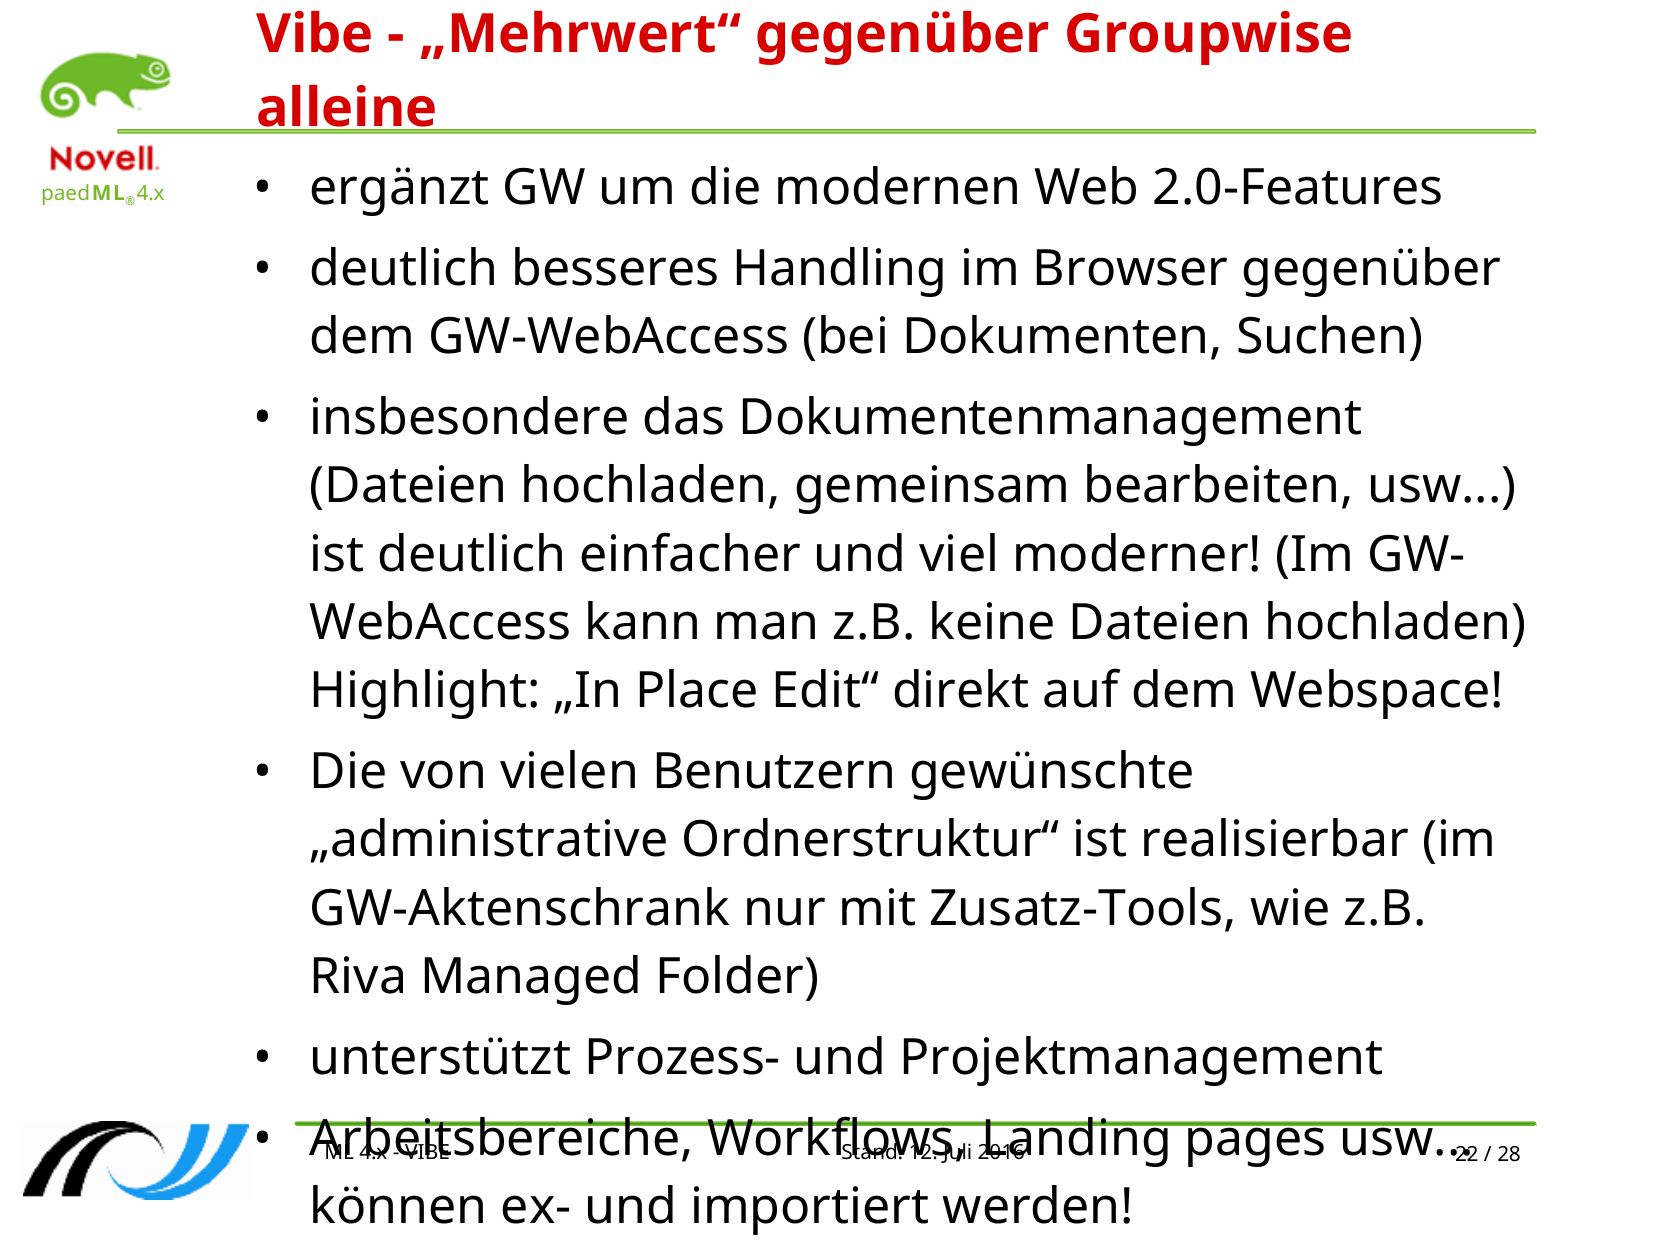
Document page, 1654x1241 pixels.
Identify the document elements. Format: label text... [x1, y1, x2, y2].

list ergänzt GW um die modernen Web 2.0-Features deutlich besseres Handling im Browser gegenüber dem GW-WebAccess (bei Dokumenten, Suchen) insbesondere das Dokumentenmanagement (Dateien hochladen, gemeinsam bearbeiten, usw...) ist deutlich einfacher und viel moderner! (Im GW-WebAccess kann man z.B. keine Dateien hochladen) Highlight: „In Place Edit“ direkt auf dem Webspace! Die von vielen Benutzern gewünschte „administrative Ordnerstruktur“ ist realisierbar (im GW-Aktenschrank nur mit Zusatz-Tools, wie z.B. Riva Managed Folder) unterstützt Prozess- und Projektmanagement Arbeitsbereiche, Workflows, Landing pages usw... können ex- und importiert werden! [253, 151, 1530, 1068]
picture [26, 35, 184, 193]
picture [23, 1121, 249, 1200]
title Vibe - „Mehrwert“ gegenüber Groupwise alleine [256, 3, 1530, 135]
